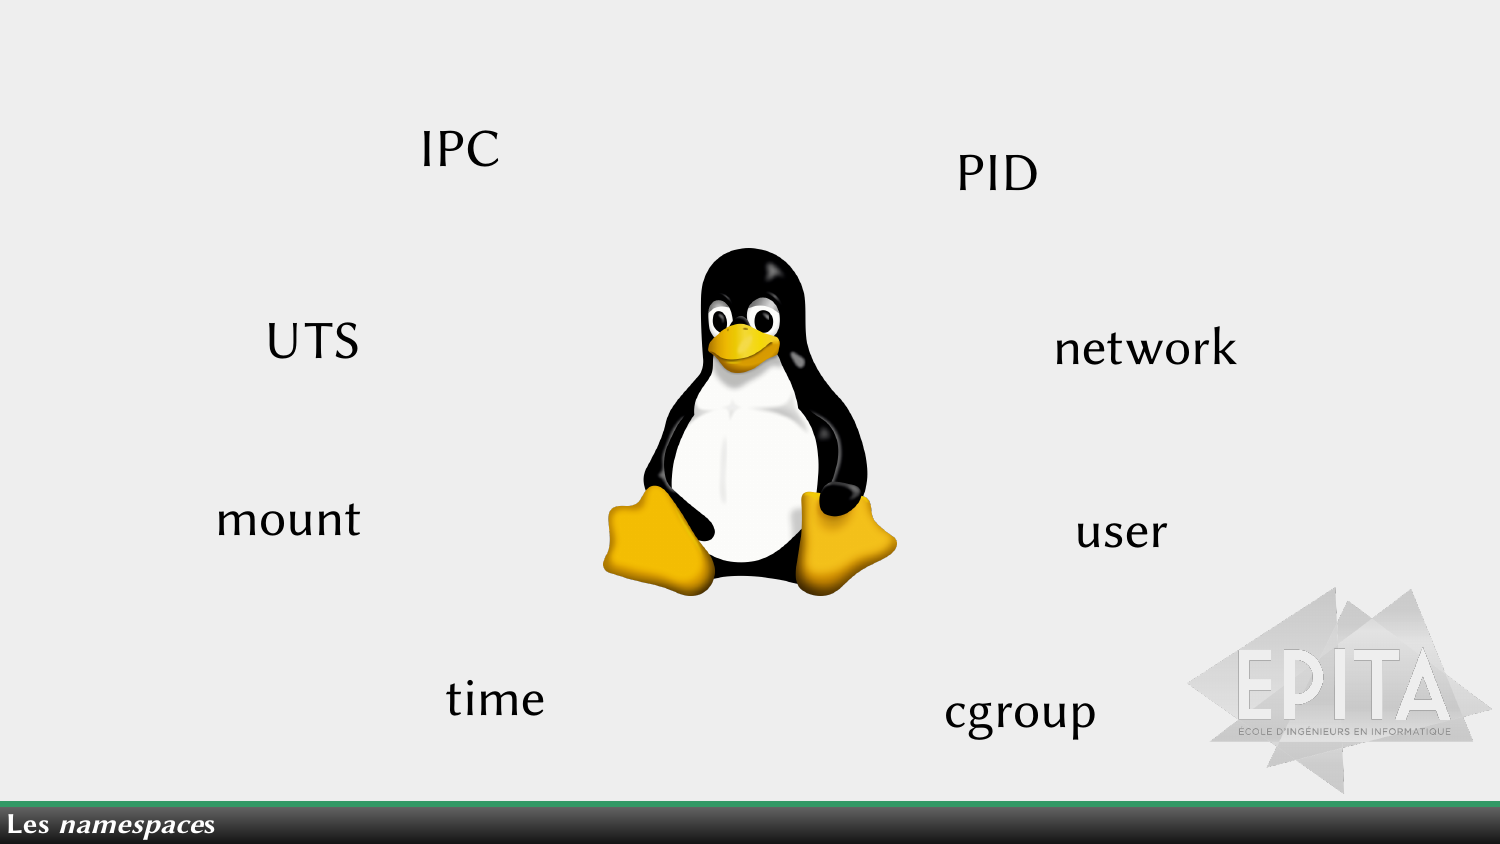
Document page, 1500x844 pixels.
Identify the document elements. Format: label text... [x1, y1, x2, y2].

text_box cgroup [915, 673, 1128, 747]
text_box mount [212, 481, 367, 556]
picture [1187, 587, 1492, 794]
text_box time [419, 661, 573, 736]
text_box UTS [236, 303, 390, 378]
title Les namespaces [5, 801, 1075, 844]
text_box user [1015, 493, 1229, 567]
picture [603, 248, 897, 596]
text_box network [1039, 310, 1252, 384]
text_box IPC [354, 112, 567, 186]
text_box PID [891, 135, 1105, 210]
